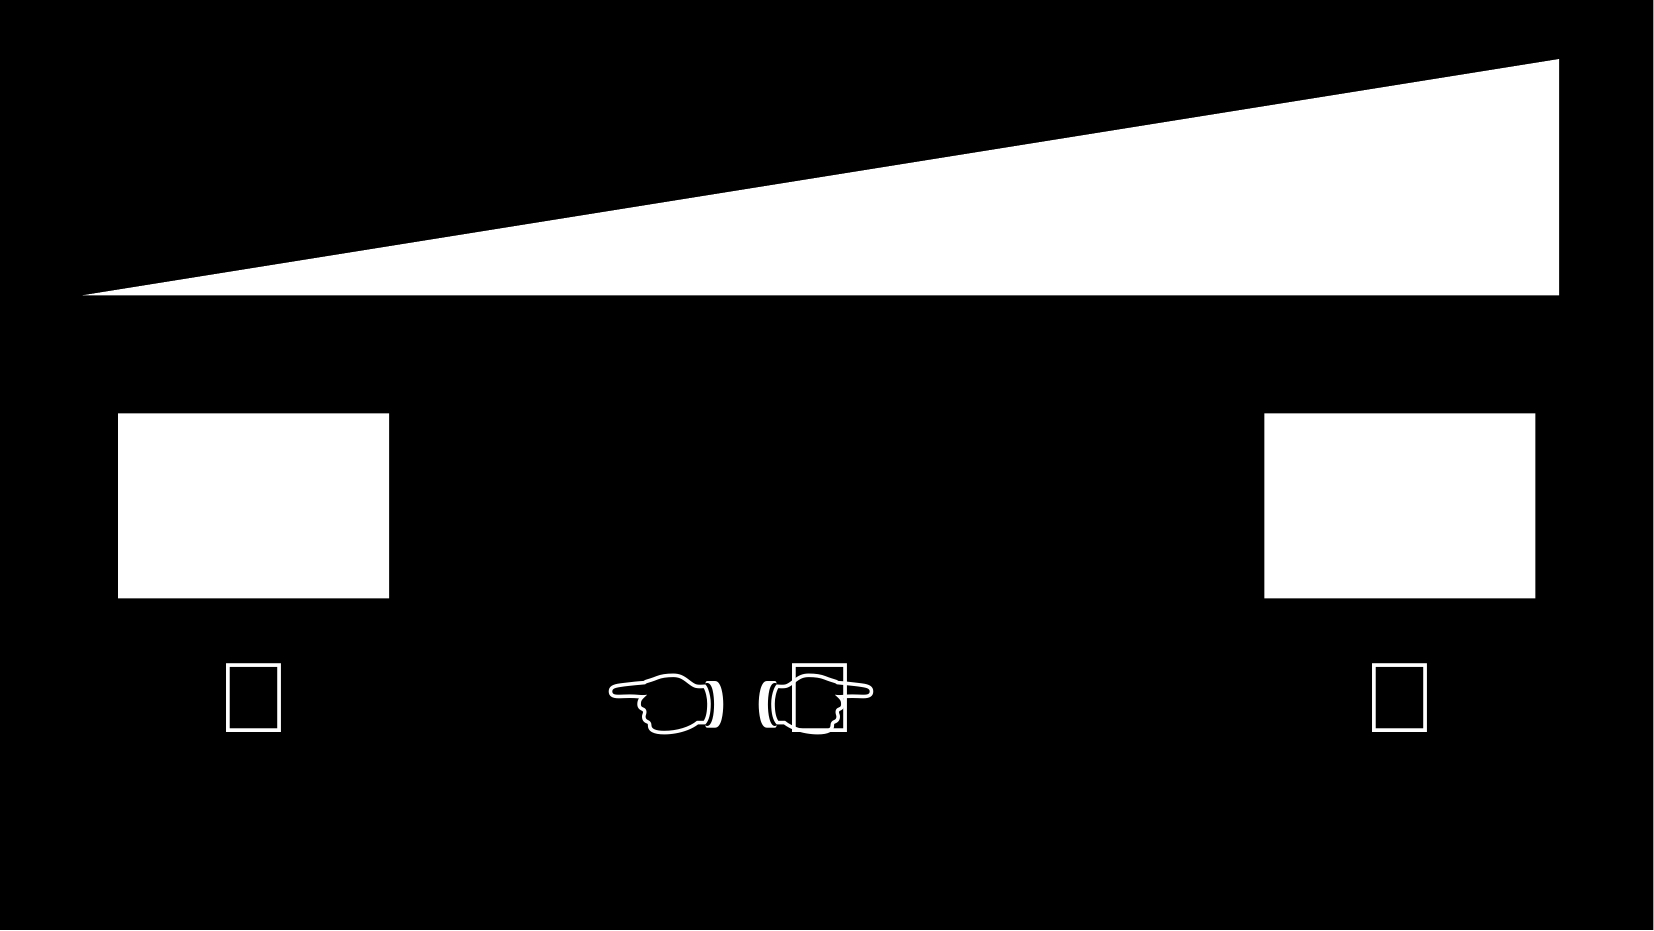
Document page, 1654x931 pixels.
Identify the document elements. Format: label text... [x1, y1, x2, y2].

list 🏒 [1265, 598, 1536, 798]
text_box [118, 413, 390, 598]
text_box [82, 59, 1560, 296]
list 👈 🤓 👉 [389, 598, 1265, 798]
list 🥕 [118, 598, 389, 798]
text_box [1264, 413, 1536, 598]
